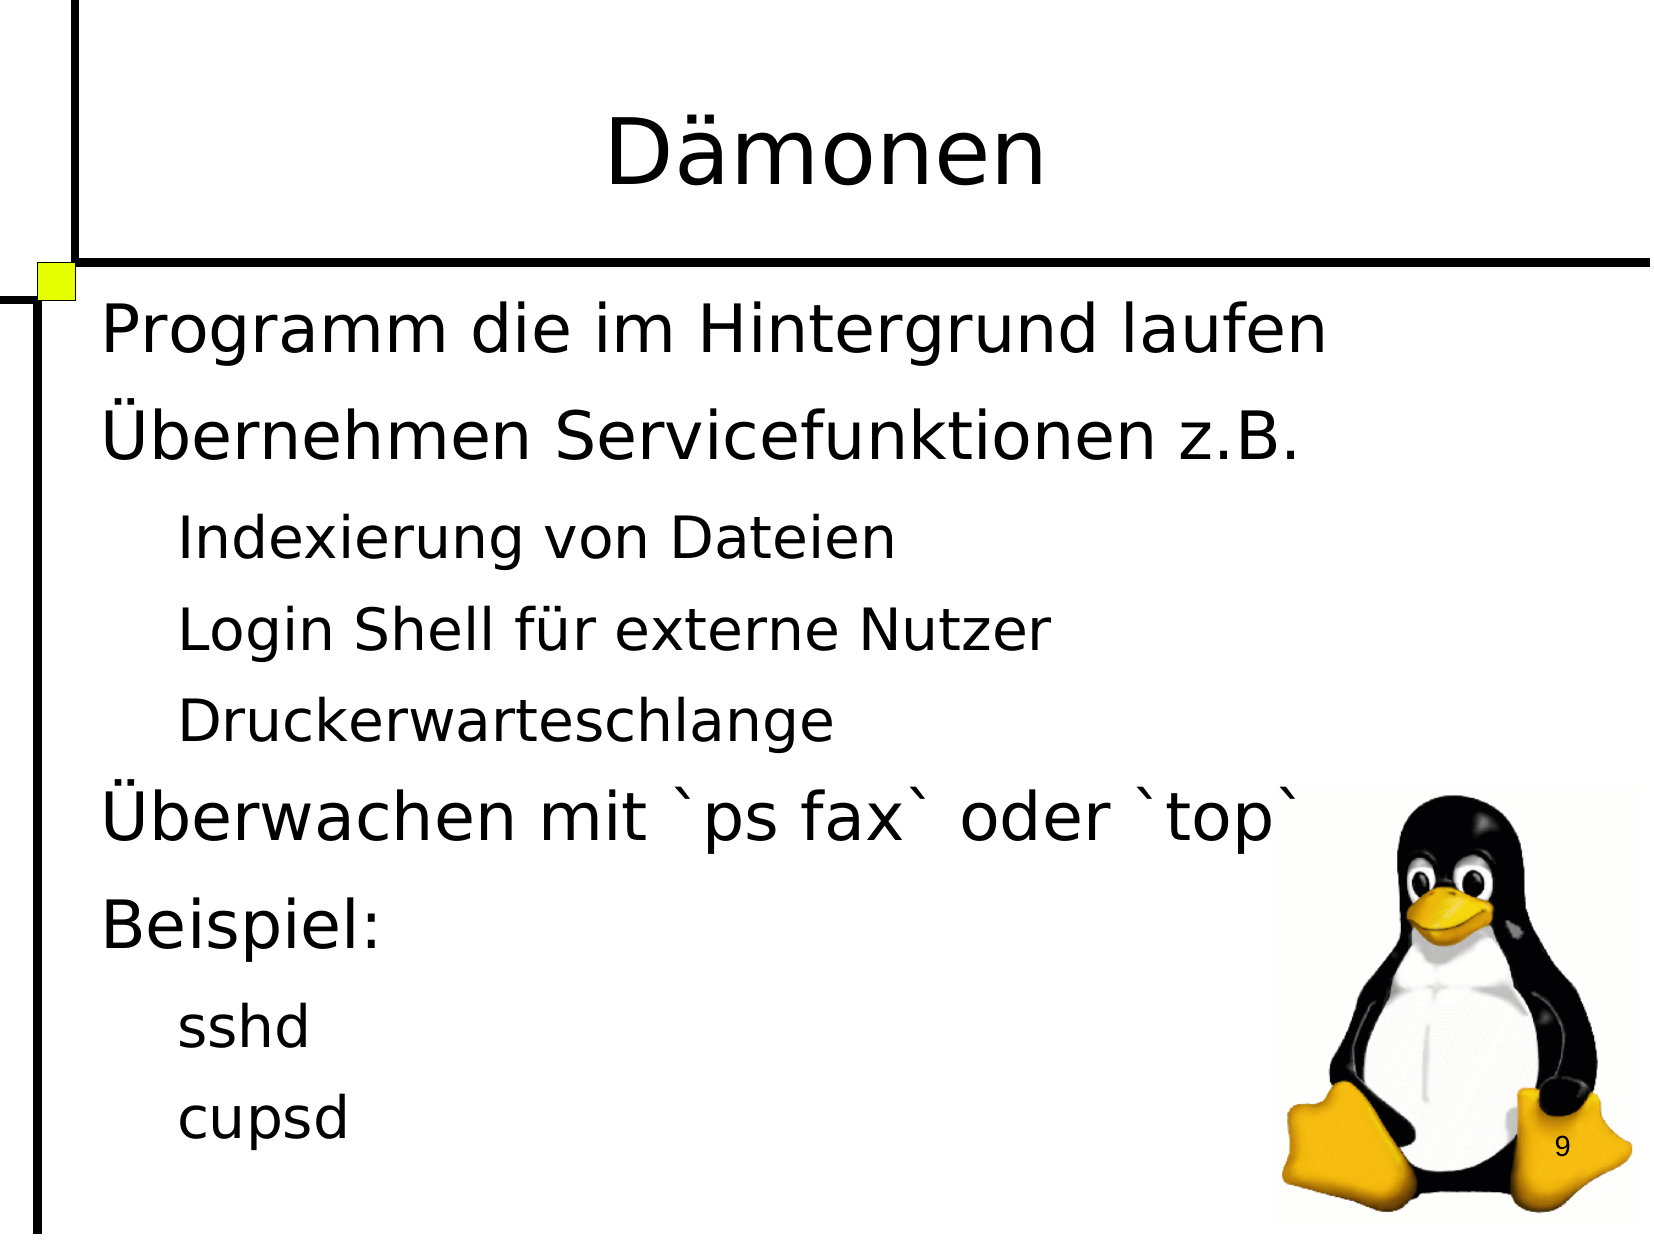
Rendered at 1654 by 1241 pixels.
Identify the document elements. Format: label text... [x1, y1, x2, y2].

list Programm die im Hintergrund laufen Übernehmen Servicefunktionen z.B. Indexierung von Dateien Login Shell für externe Nutzer Druckerwarteschlange Überwachen mit `ps fax` oder `top` Beispiel: sshd cupsd [82, 290, 1571, 1153]
picture [1275, 787, 1642, 1223]
title Dämonen [82, 49, 1571, 257]
